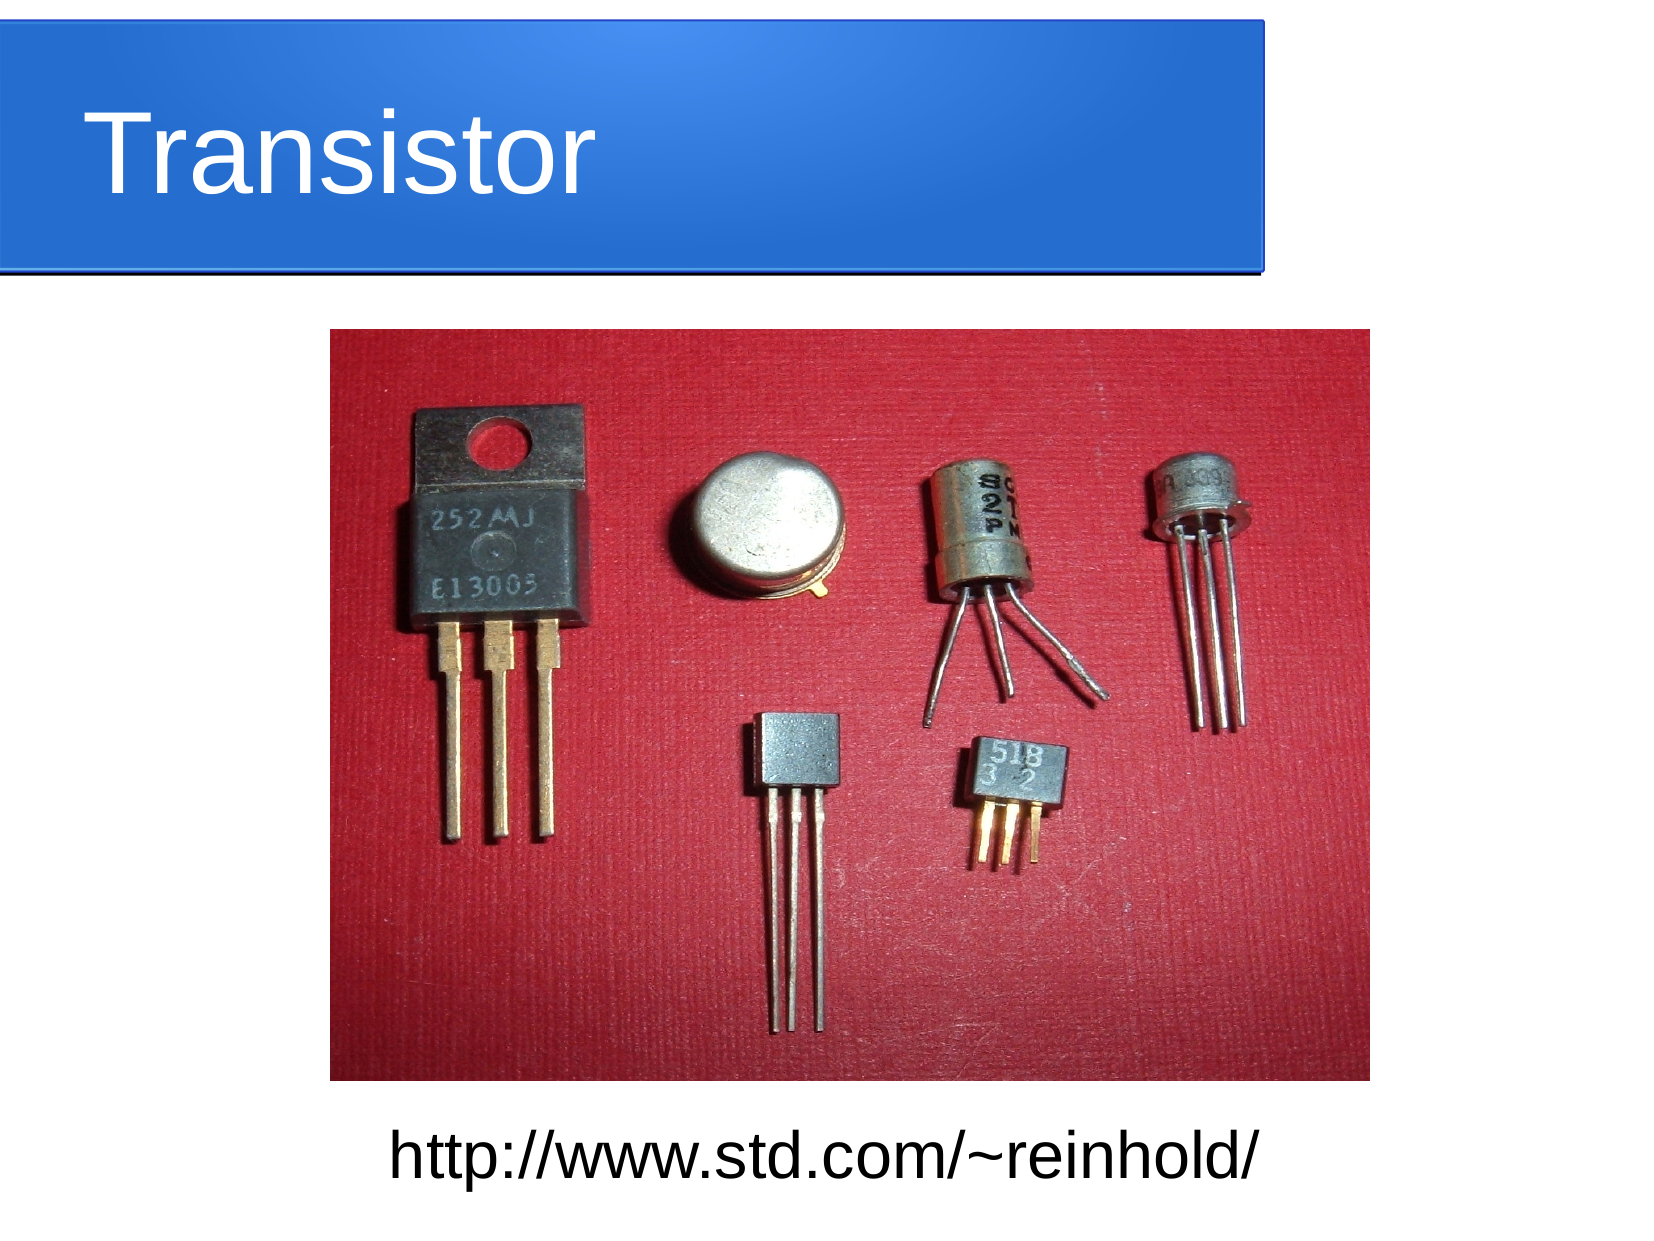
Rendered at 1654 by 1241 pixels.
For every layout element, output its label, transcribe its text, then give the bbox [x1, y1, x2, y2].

subtitle http://www.std.com/~reinhold/ [30, 1095, 1621, 1216]
title Transistor [82, 49, 1250, 257]
picture [330, 329, 1370, 1081]
